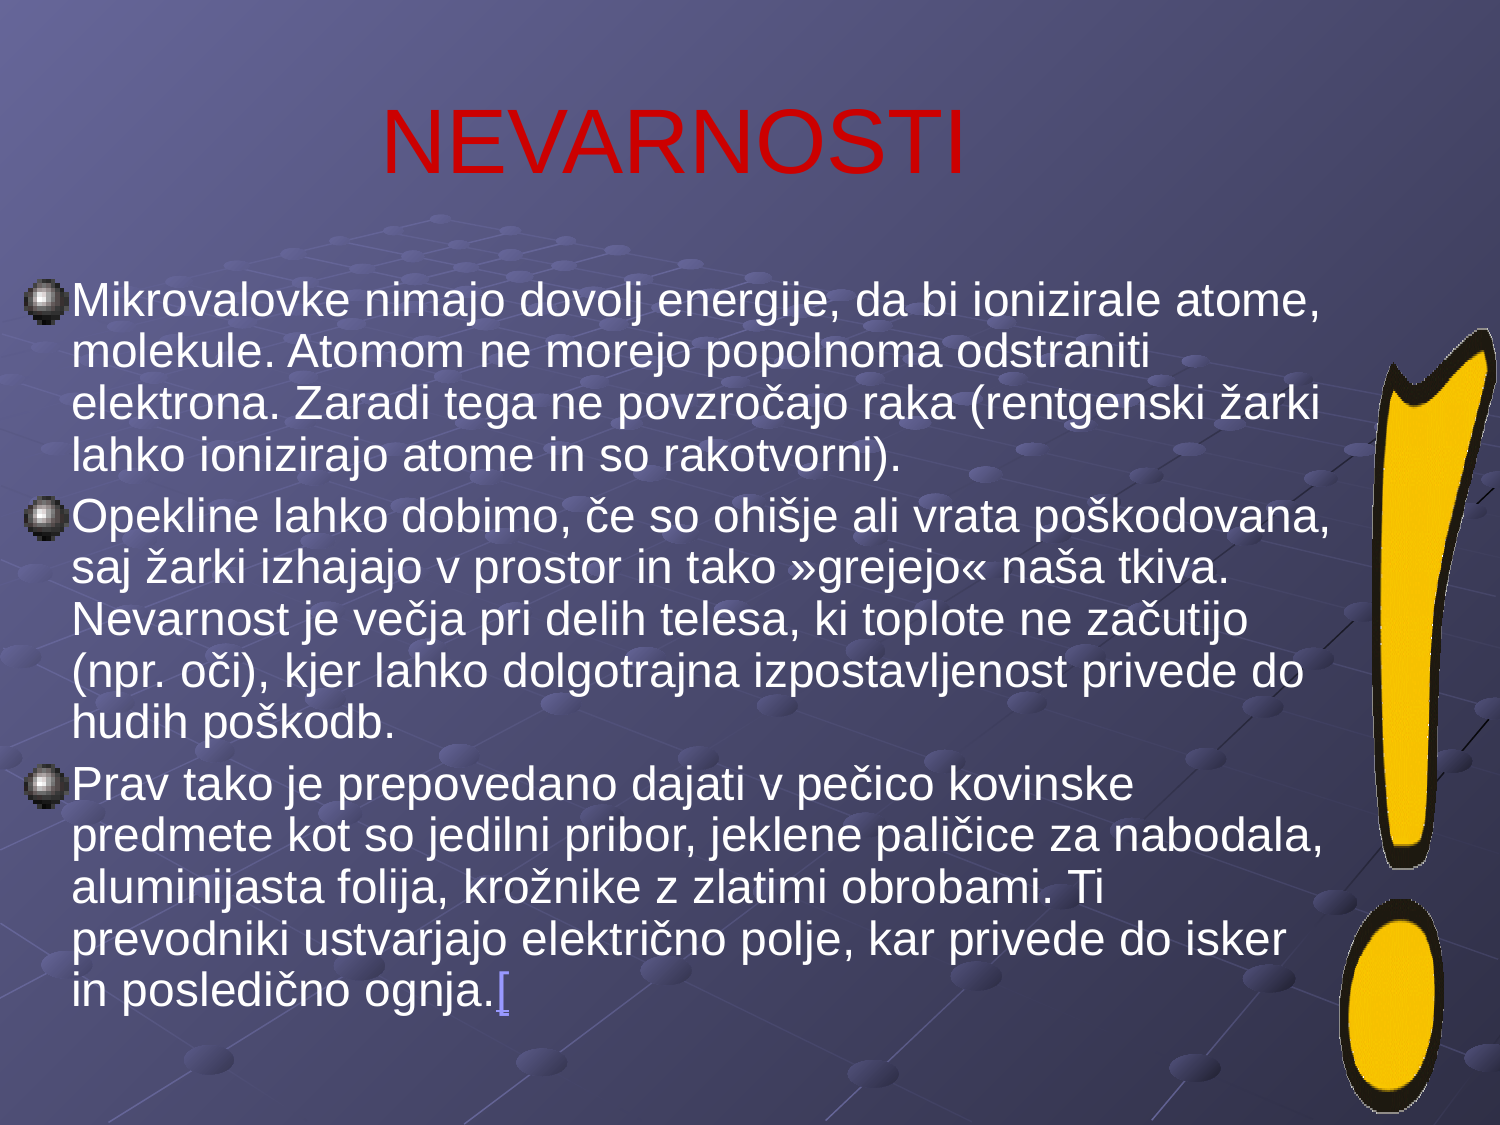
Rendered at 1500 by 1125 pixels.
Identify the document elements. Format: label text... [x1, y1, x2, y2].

picture [1335, 318, 1500, 1125]
title NEVARNOSTI [0, 42, 1350, 231]
list Mikrovalovke nimajo dovolj energije, da bi ionizirale atome, molekule. Atomom ne morejo popolnoma odstraniti elektrona. Zaradi tega ne povzročajo raka (rentgenski žarki lahko ionizirajo atome in so rakotvorni). Opekline lahko dobimo, če so ohišje ali vrata poškodovana, saj žarki izhajajo v prostor in tako »grejejo« naša tkiva. Nevarnost je večja pri delih telesa, ki toplote ne začutijo (npr. oči), kjer lahko dolgotrajna izpostavljenost privede do hudih poškodb. Prav tako je prepovedano dajati v pečico kovinske predmete kot so jedilni pribor, jeklene paličice za nabodala, aluminijasta folija, krožnike z zlatimi obrobami. Ti prevodniki ustvarjajo električno polje, kar privede do isker in posledično ognja.[ [0, 267, 1350, 1064]
